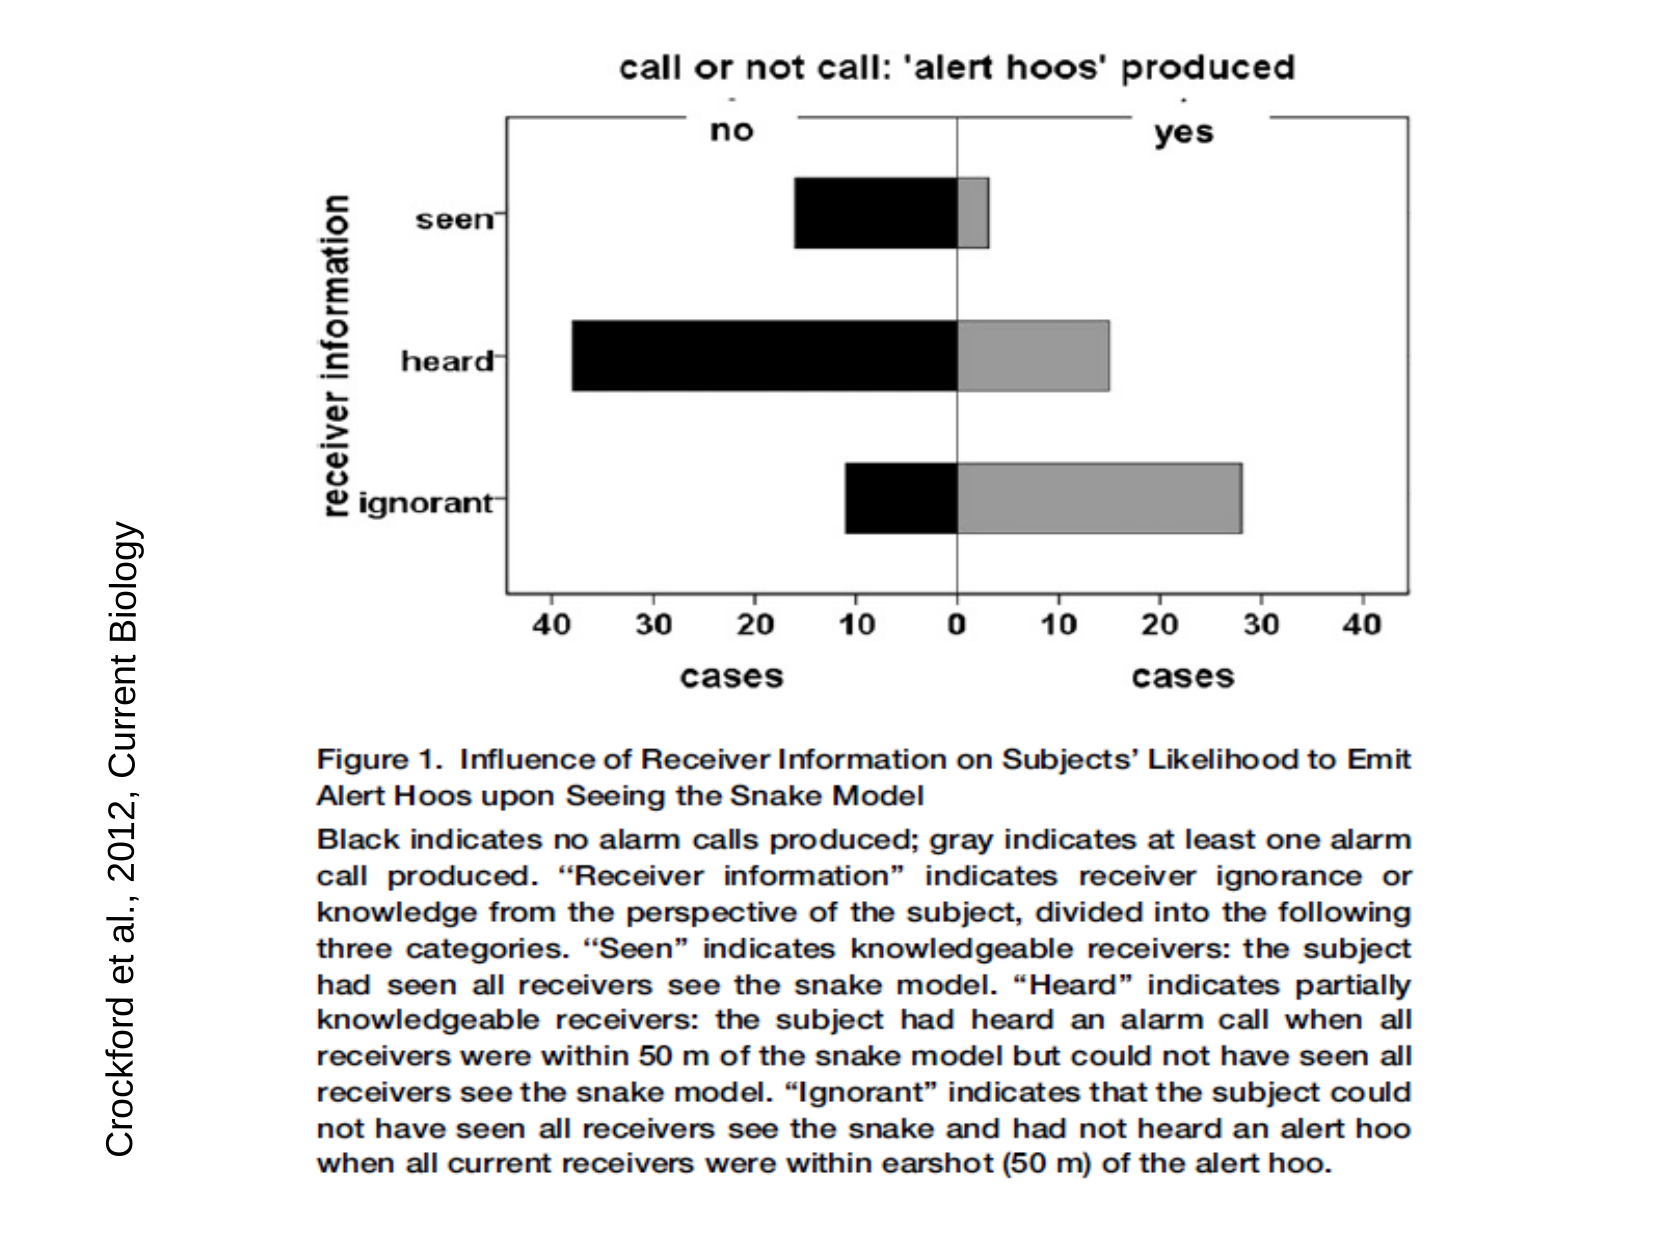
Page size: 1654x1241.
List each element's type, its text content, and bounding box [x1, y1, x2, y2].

picture [265, 29, 1447, 1182]
text_box Crockford et al., 2012, Current Biology [90, 506, 152, 1174]
